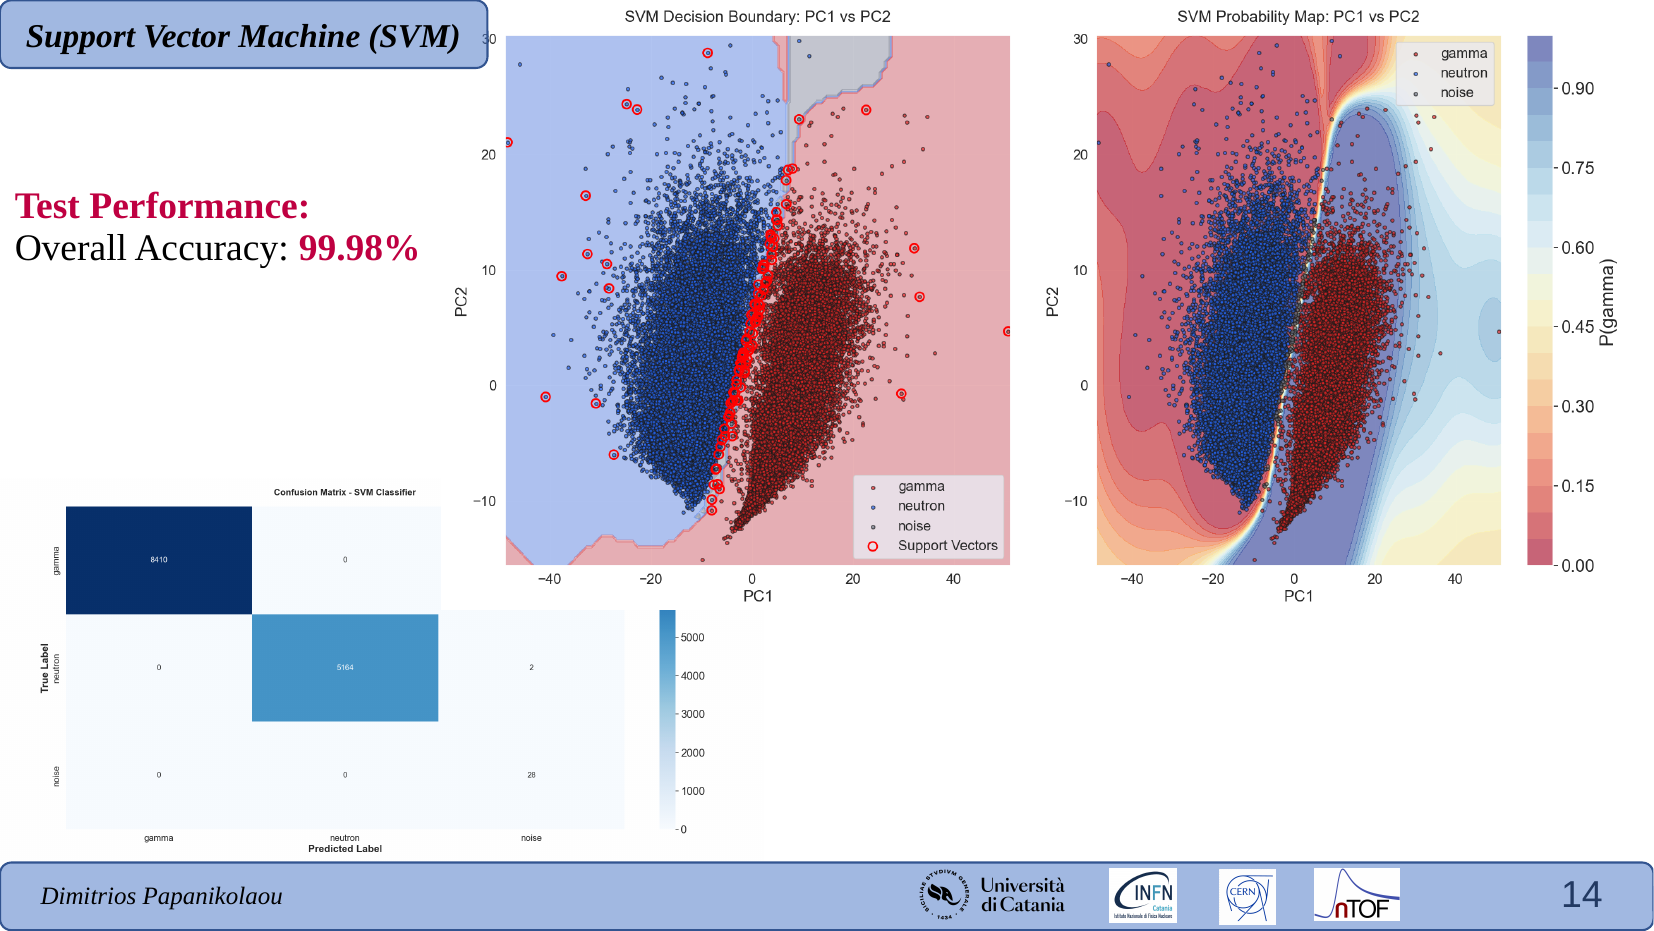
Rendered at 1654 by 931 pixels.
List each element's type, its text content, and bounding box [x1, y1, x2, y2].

picture [1314, 868, 1400, 921]
text_box [0, 862, 898, 931]
picture [0, 0, 1654, 863]
text_box Dimitrios Papanikolaou [11, 874, 312, 917]
text_box Test Performance: Overall Accuracy: 99.98% [0, 177, 451, 318]
picture [1109, 868, 1177, 923]
picture [898, 848, 1086, 931]
picture [1219, 869, 1276, 925]
text_box Support Vector Machine (SVM) [0, 0, 488, 69]
text_box [1086, 862, 1654, 931]
